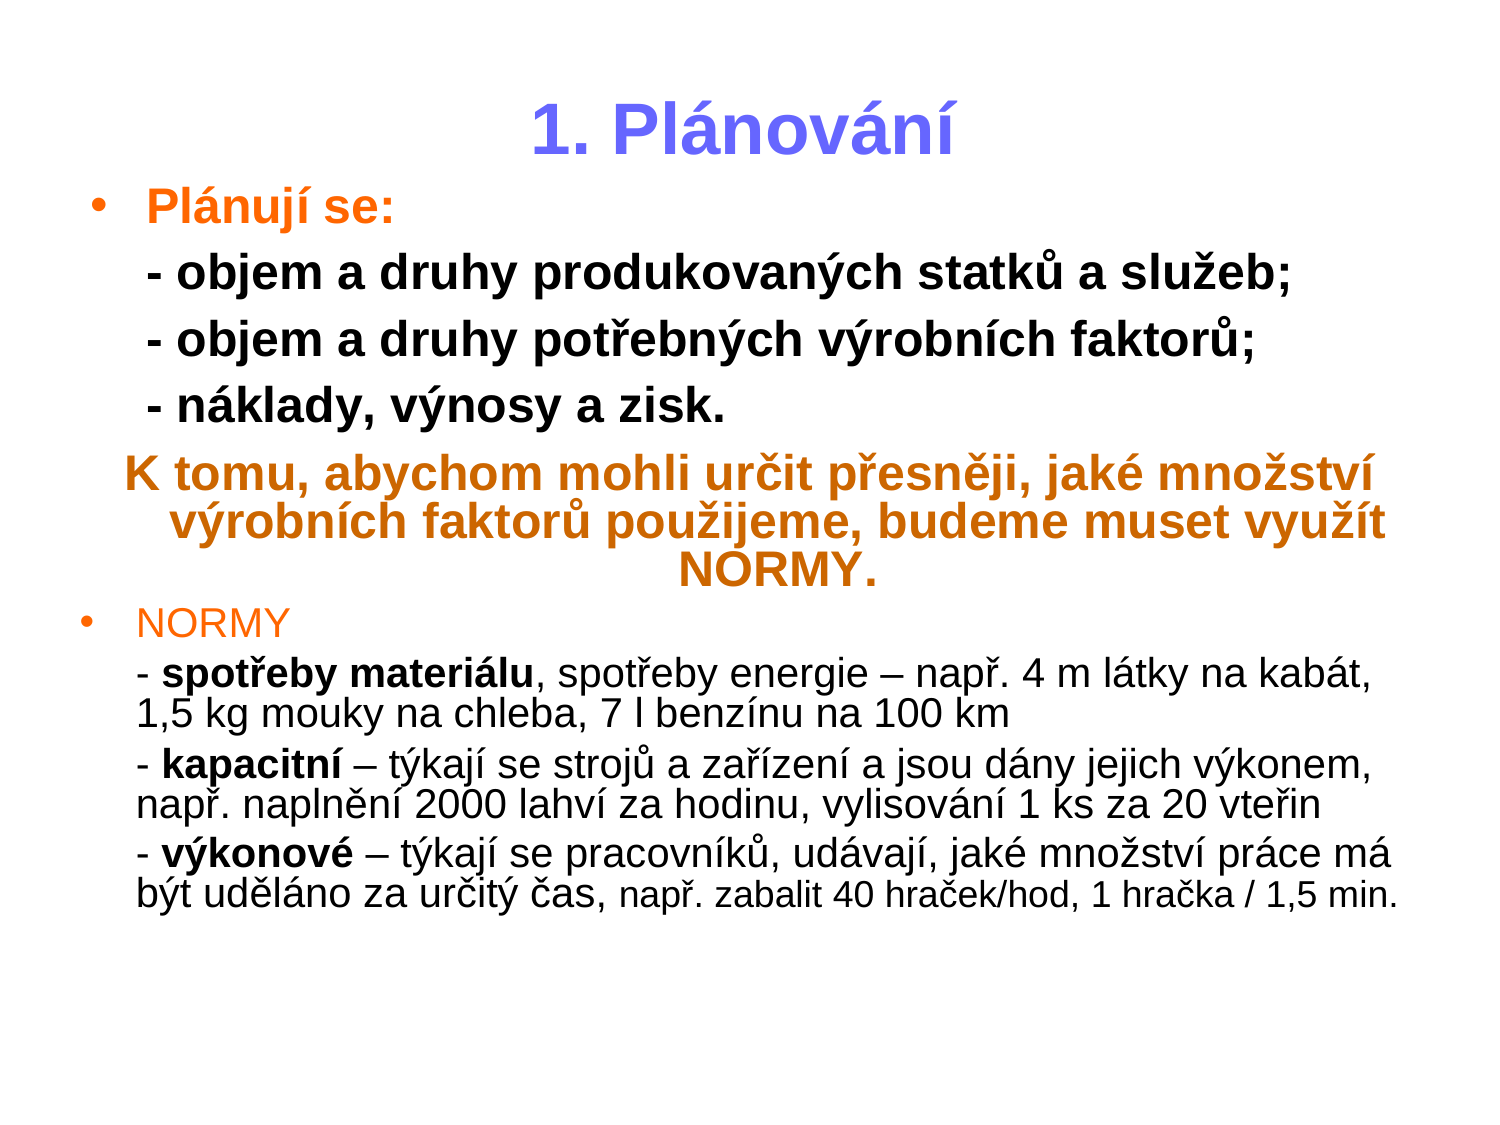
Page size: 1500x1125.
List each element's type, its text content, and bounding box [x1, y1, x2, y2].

text_box K tomu, abychom mohli určit přesněji, jaké množství výrobních faktorů použijeme, budeme muset využít NORMY. [75, 444, 1426, 597]
list Plánují se: - objem a druhy produkovaných statků a služeb; - objem a druhy potřebných výrobních faktorů; - náklady, výnosy a zisk. [75, 172, 1426, 444]
text_box NORMY - spotřeby materiálu, spotřeby energie – např. 4 m látky na kabát, 1,5 kg mouky na chleba, 7 l benzínu na 100 km - kapacitní – týkají se strojů a zařízení a jsou dány jejich výkonem, např. naplnění 2000 lahví za hodinu, vylisování 1 ks za 20 vteřin - výkonové – týkají se pracovníků, udávají, jaké množství práce má být uděláno za určitý čas, např. zabalit 40 hraček/hod, 1 hračka / 1,5 min. [64, 597, 1426, 976]
title 1. Plánování [74, 54, 1412, 197]
